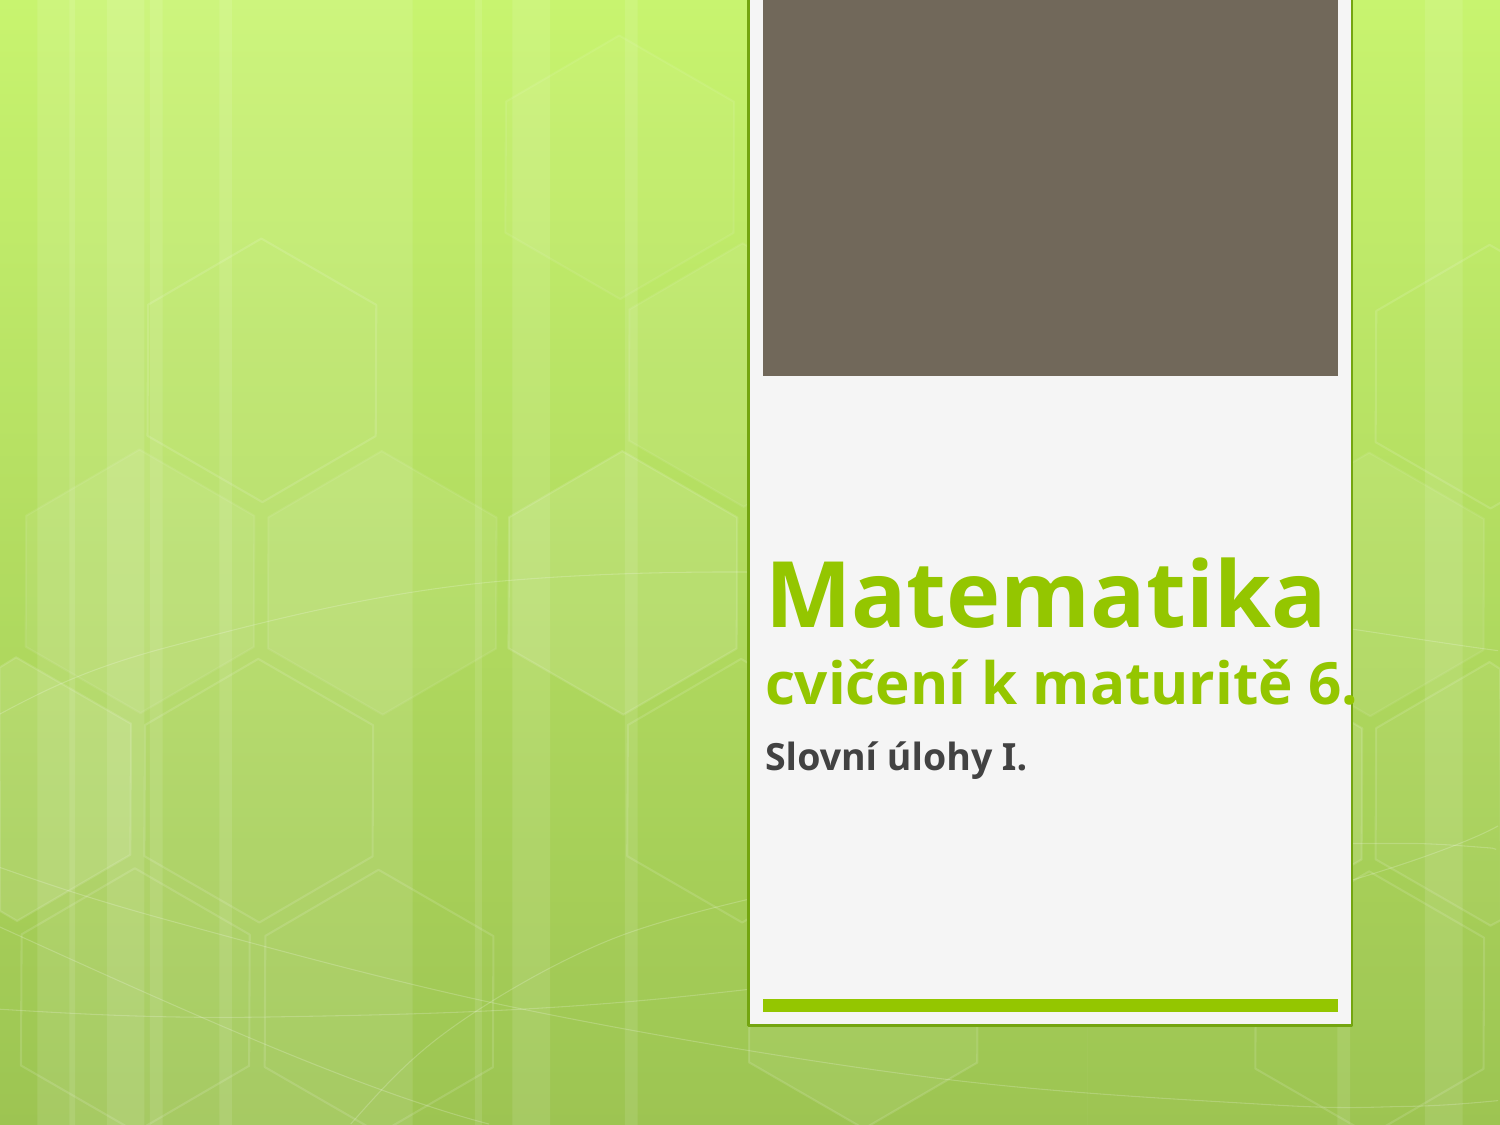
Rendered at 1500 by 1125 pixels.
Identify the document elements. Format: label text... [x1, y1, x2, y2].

subtitle Slovní úlohy I. [750, 725, 1320, 933]
title Matematika cvičení k maturitě 6. [750, 444, 1400, 724]
